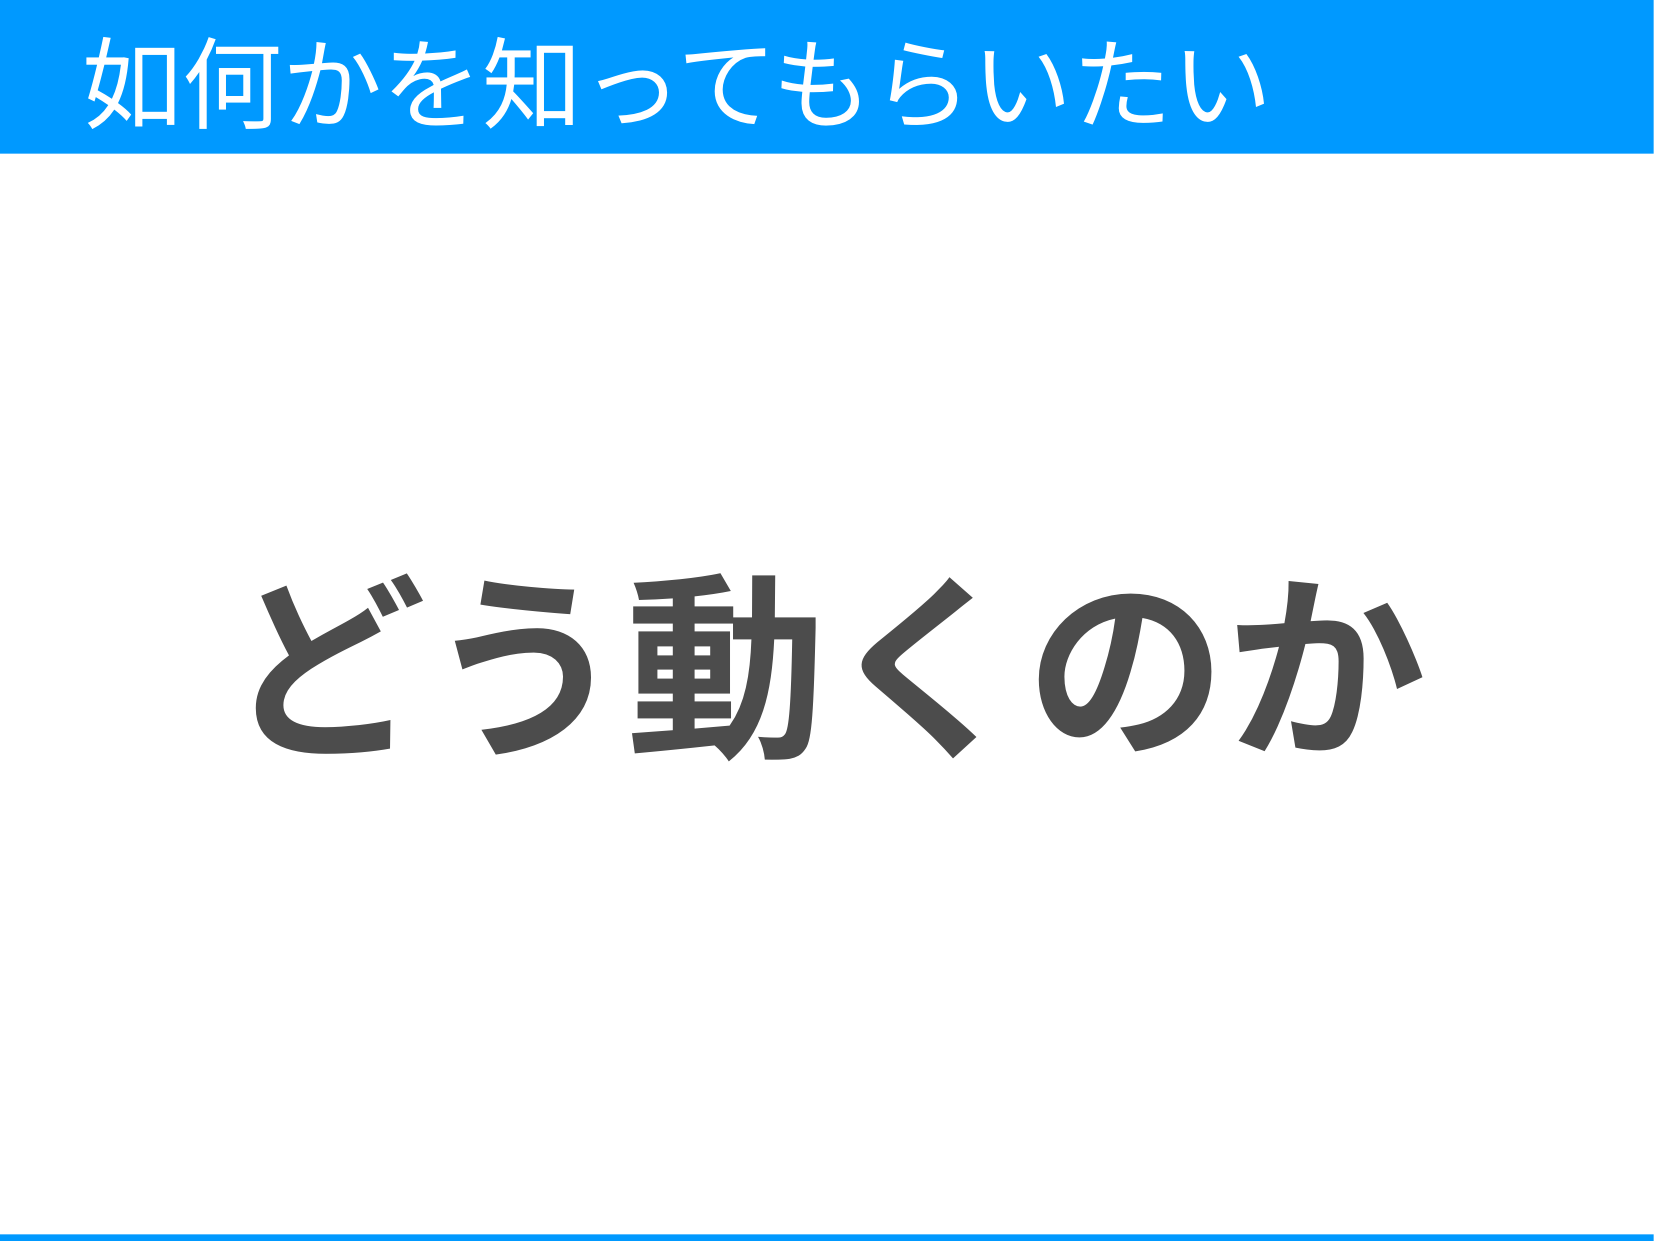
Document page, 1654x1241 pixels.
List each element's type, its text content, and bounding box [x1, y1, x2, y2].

title 如何かを知ってもらいたい [82, 3, 1571, 153]
list どう動くのか [82, 510, 1571, 862]
